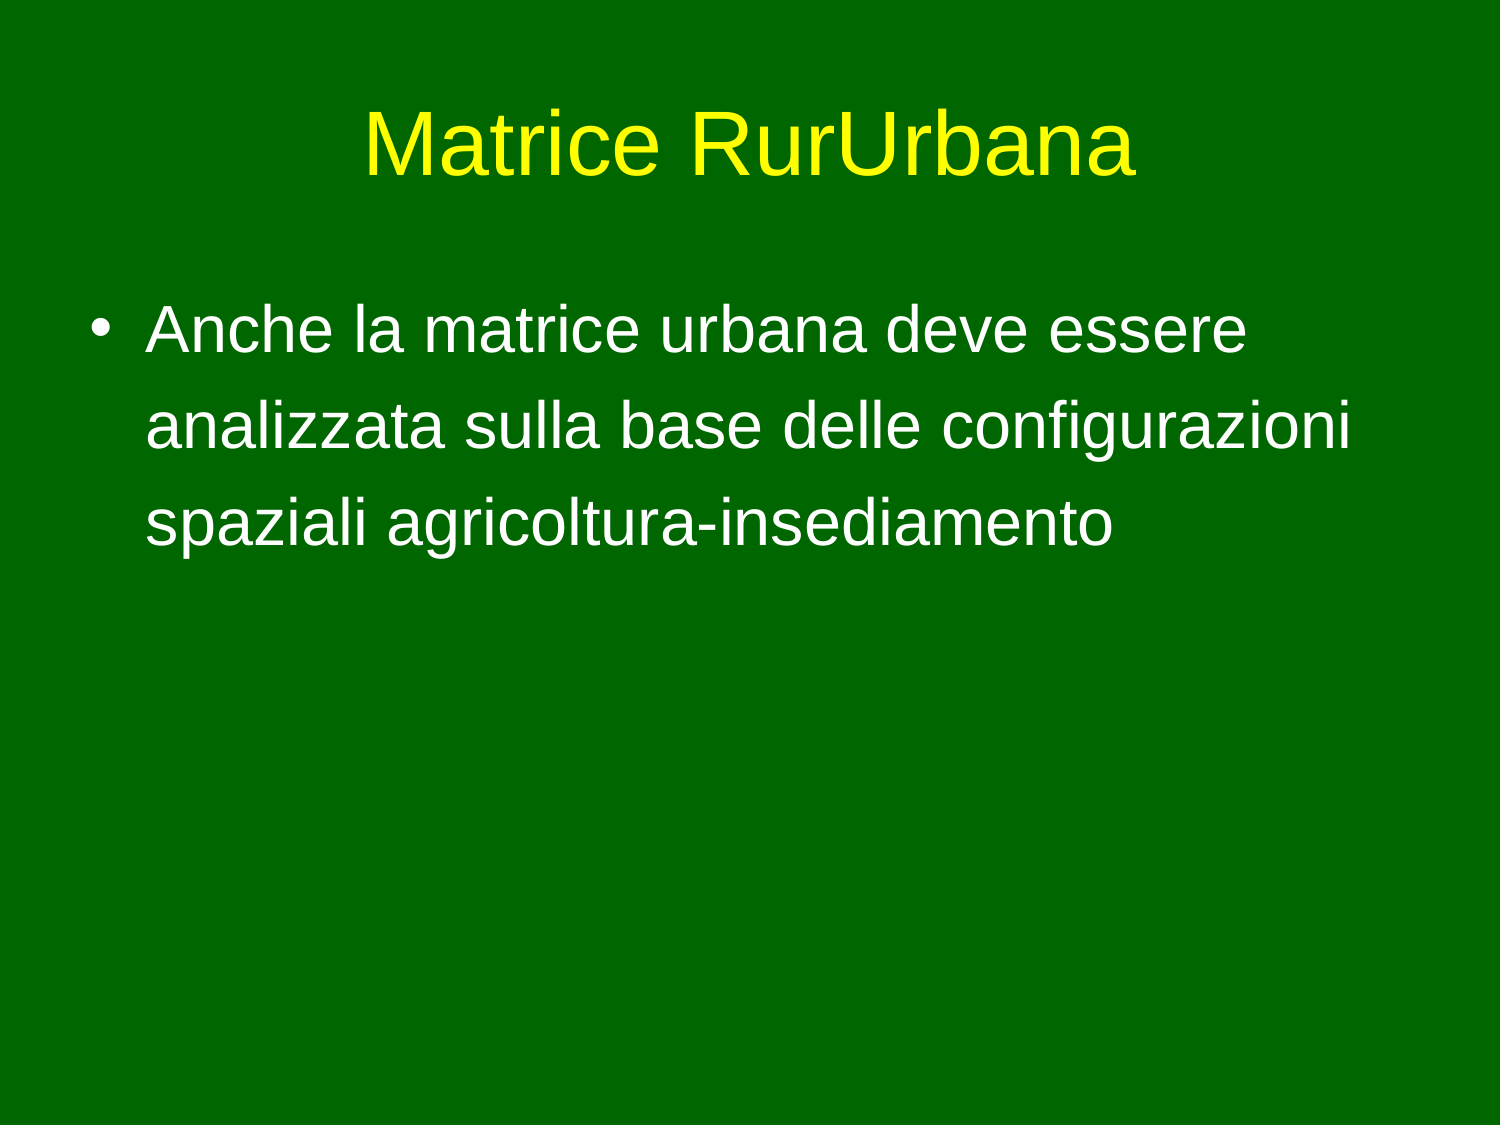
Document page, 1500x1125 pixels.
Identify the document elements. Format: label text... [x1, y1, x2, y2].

list Anche la matrice urbana deve essere analizzata sulla base delle configurazioni spaziali agricoltura-insediamento [75, 262, 1426, 1005]
title Matrice RurUrbana [75, 45, 1426, 233]
